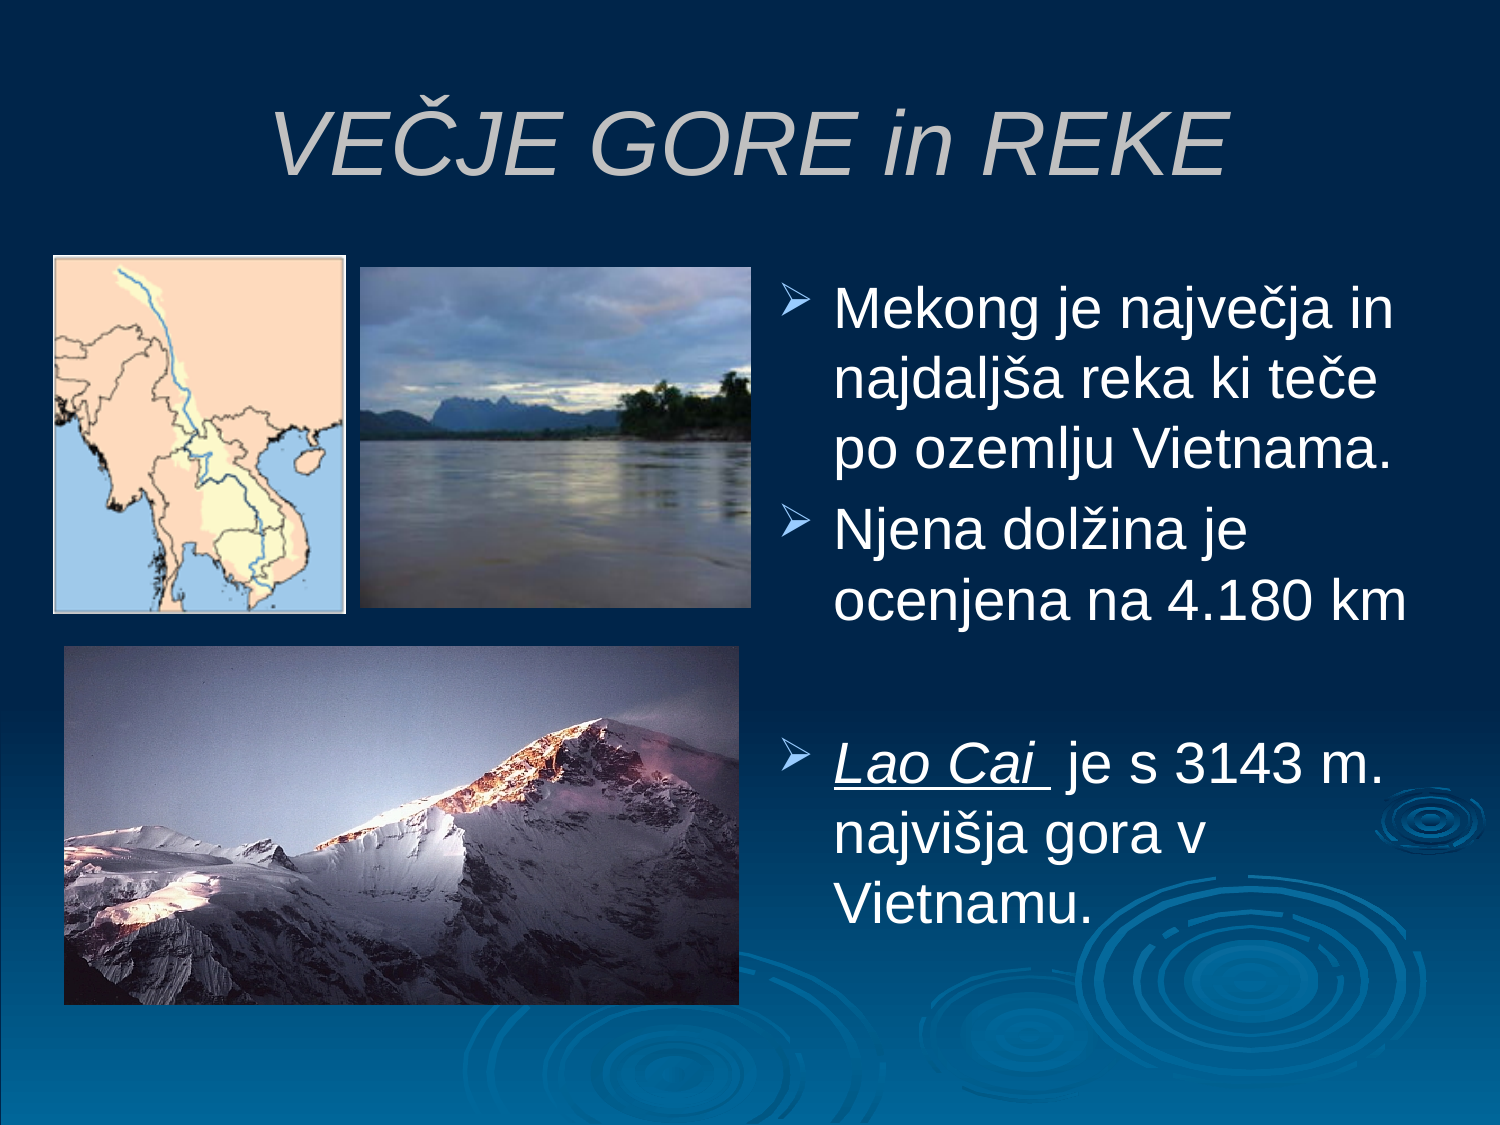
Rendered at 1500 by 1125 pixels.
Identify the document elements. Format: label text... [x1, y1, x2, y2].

picture [360, 267, 751, 608]
list Mekong je največja in najdaljša reka ki teče po ozemlju Vietnama. Njena dolžina je ocenjena na 4.180 km Lao Cai je s 3143 m. najvišja gora v Vietnamu. [762, 262, 1425, 1005]
title VEČJE GORE in REKE [75, 45, 1425, 233]
picture [64, 646, 739, 1005]
picture [53, 255, 346, 614]
